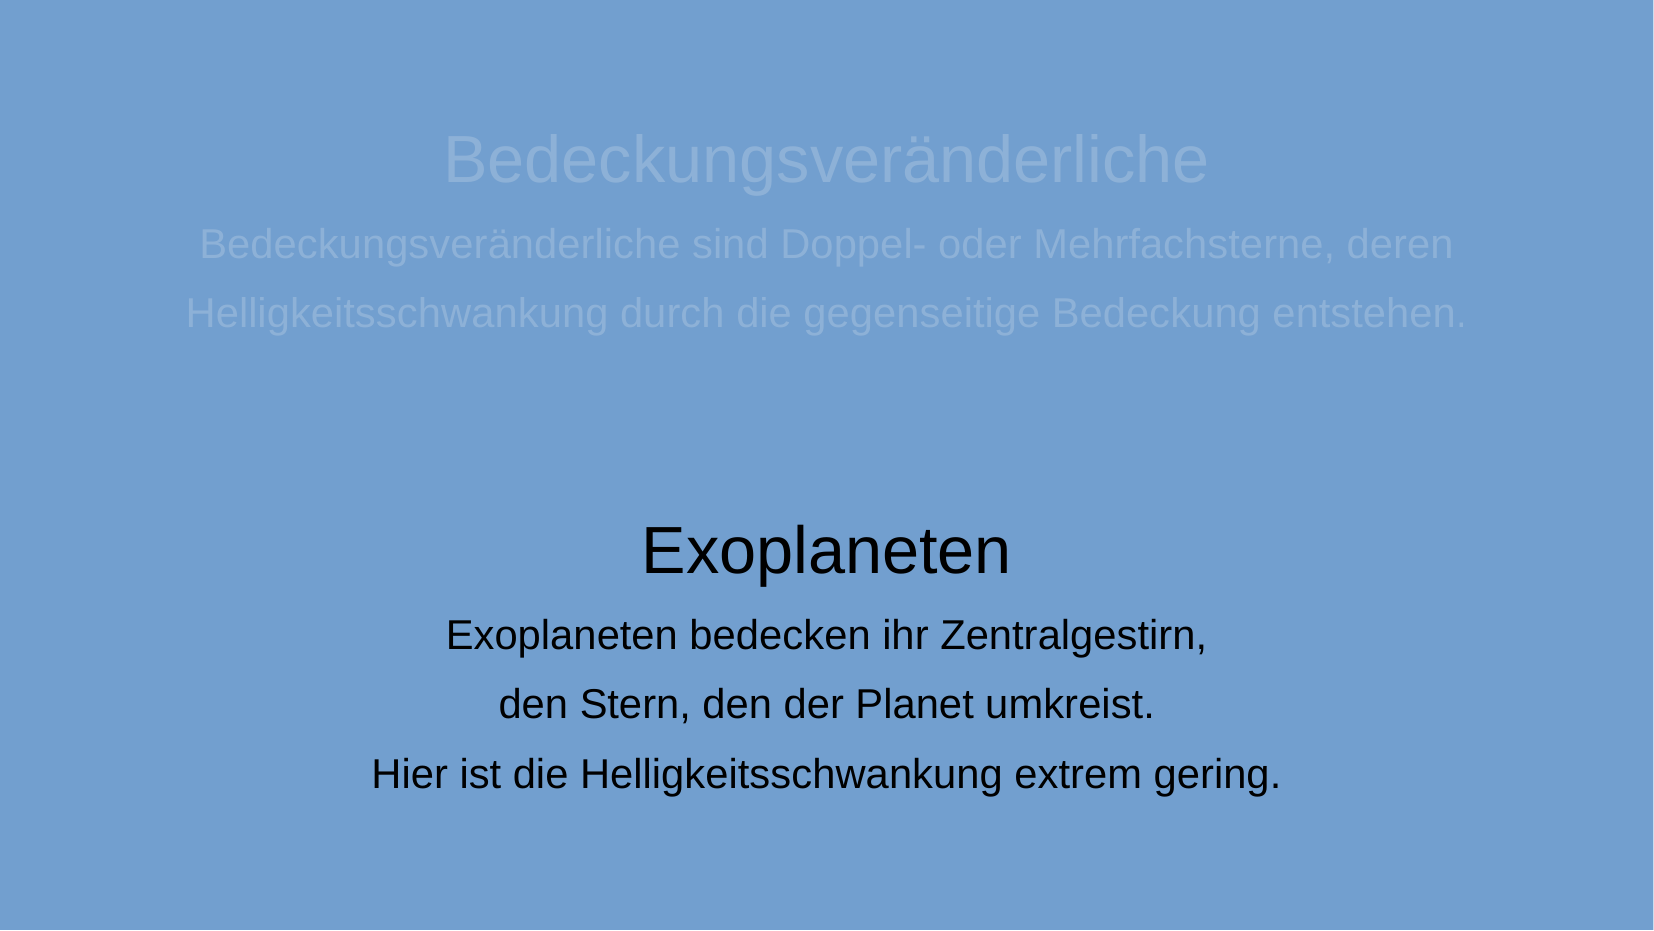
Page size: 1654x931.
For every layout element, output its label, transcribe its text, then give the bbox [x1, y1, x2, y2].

text_box Bedeckungsveränderliche Bedeckungsveränderliche sind Doppel- oder Mehrfachsterne, deren Helligkeitsschwankung durch die gegenseitige Bedeckung entstehen. Exoplaneten Exoplaneten bedecken ihr Zentralgestirn, den Stern, den der Planet umkreist. Hier ist die Helligkeitsschwankung extrem gering. [29, 29, 1625, 931]
